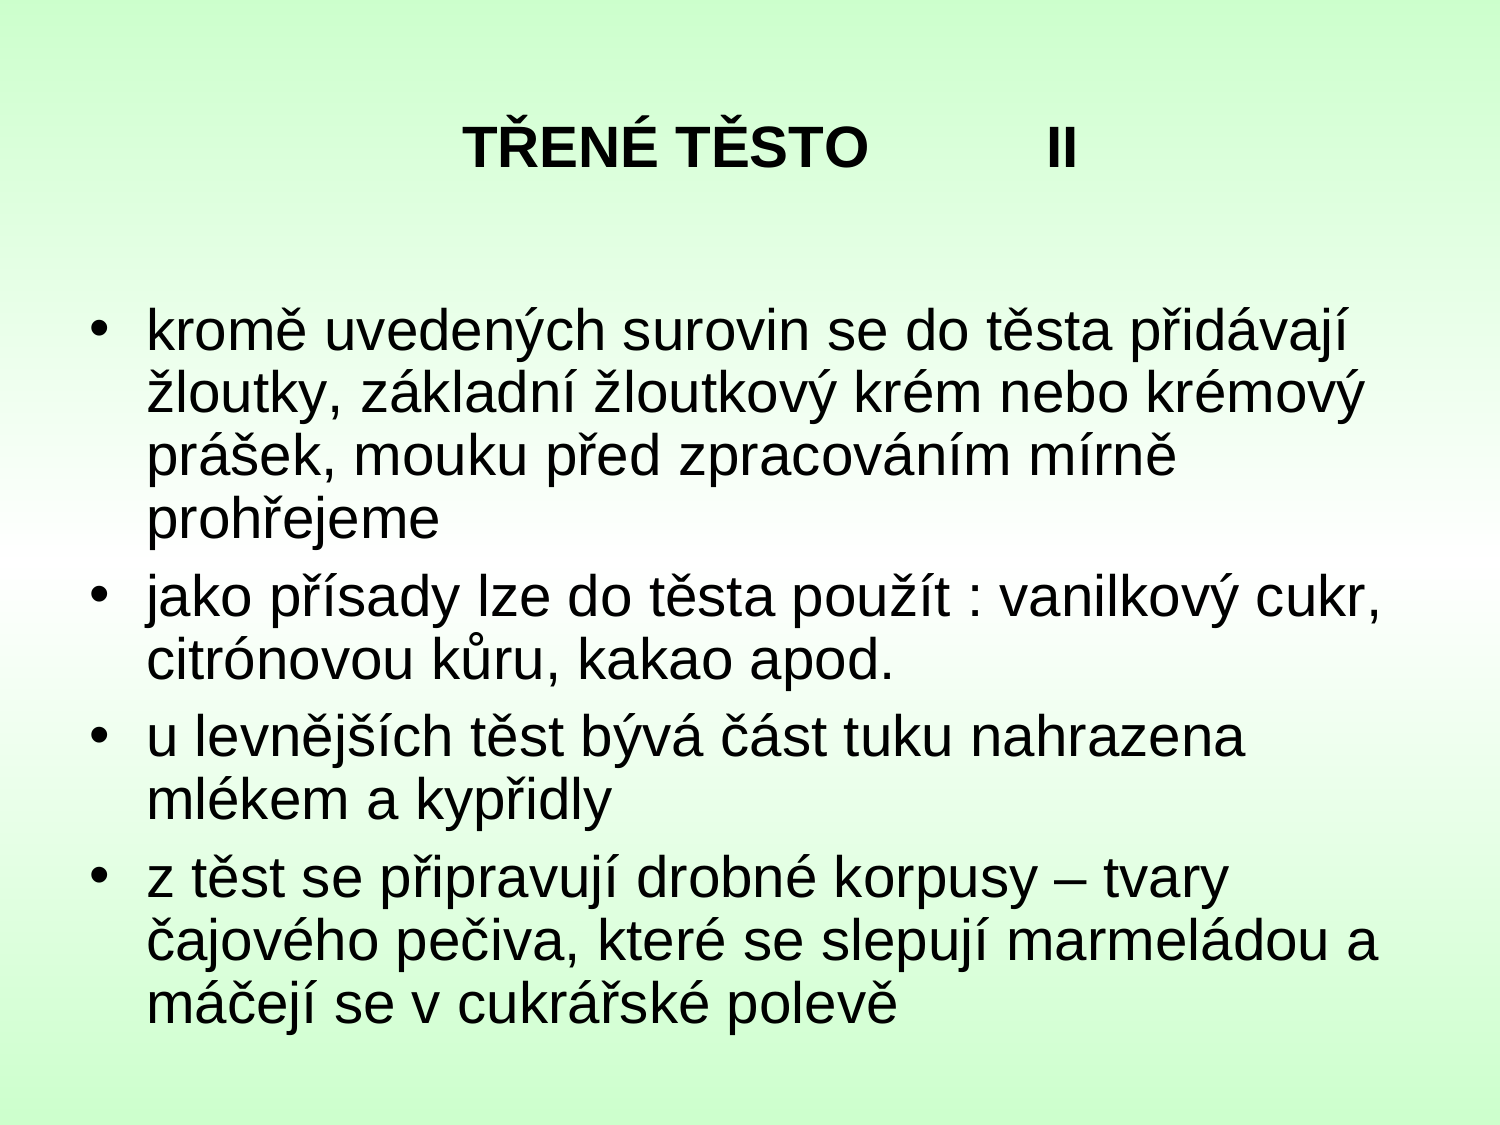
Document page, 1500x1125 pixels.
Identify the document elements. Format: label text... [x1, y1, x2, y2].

title TŘENÉ TĚSTO II [112, 62, 1413, 226]
list kromě uvedených surovin se do těsta přidávají žloutky, základní žloutkový krém nebo krémový prášek, mouku před zpracováním mírně prohřejeme jako přísady lze do těsta použít : vanilkový cukr, citrónovou kůru, kakao apod. u levnějších těst bývá část tuku nahrazena mlékem a kypřidly z těst se připravují drobné korpusy – tvary čajového pečiva, které se slepují marmeládou a máčejí se v cukrářské polevě [75, 237, 1426, 1051]
